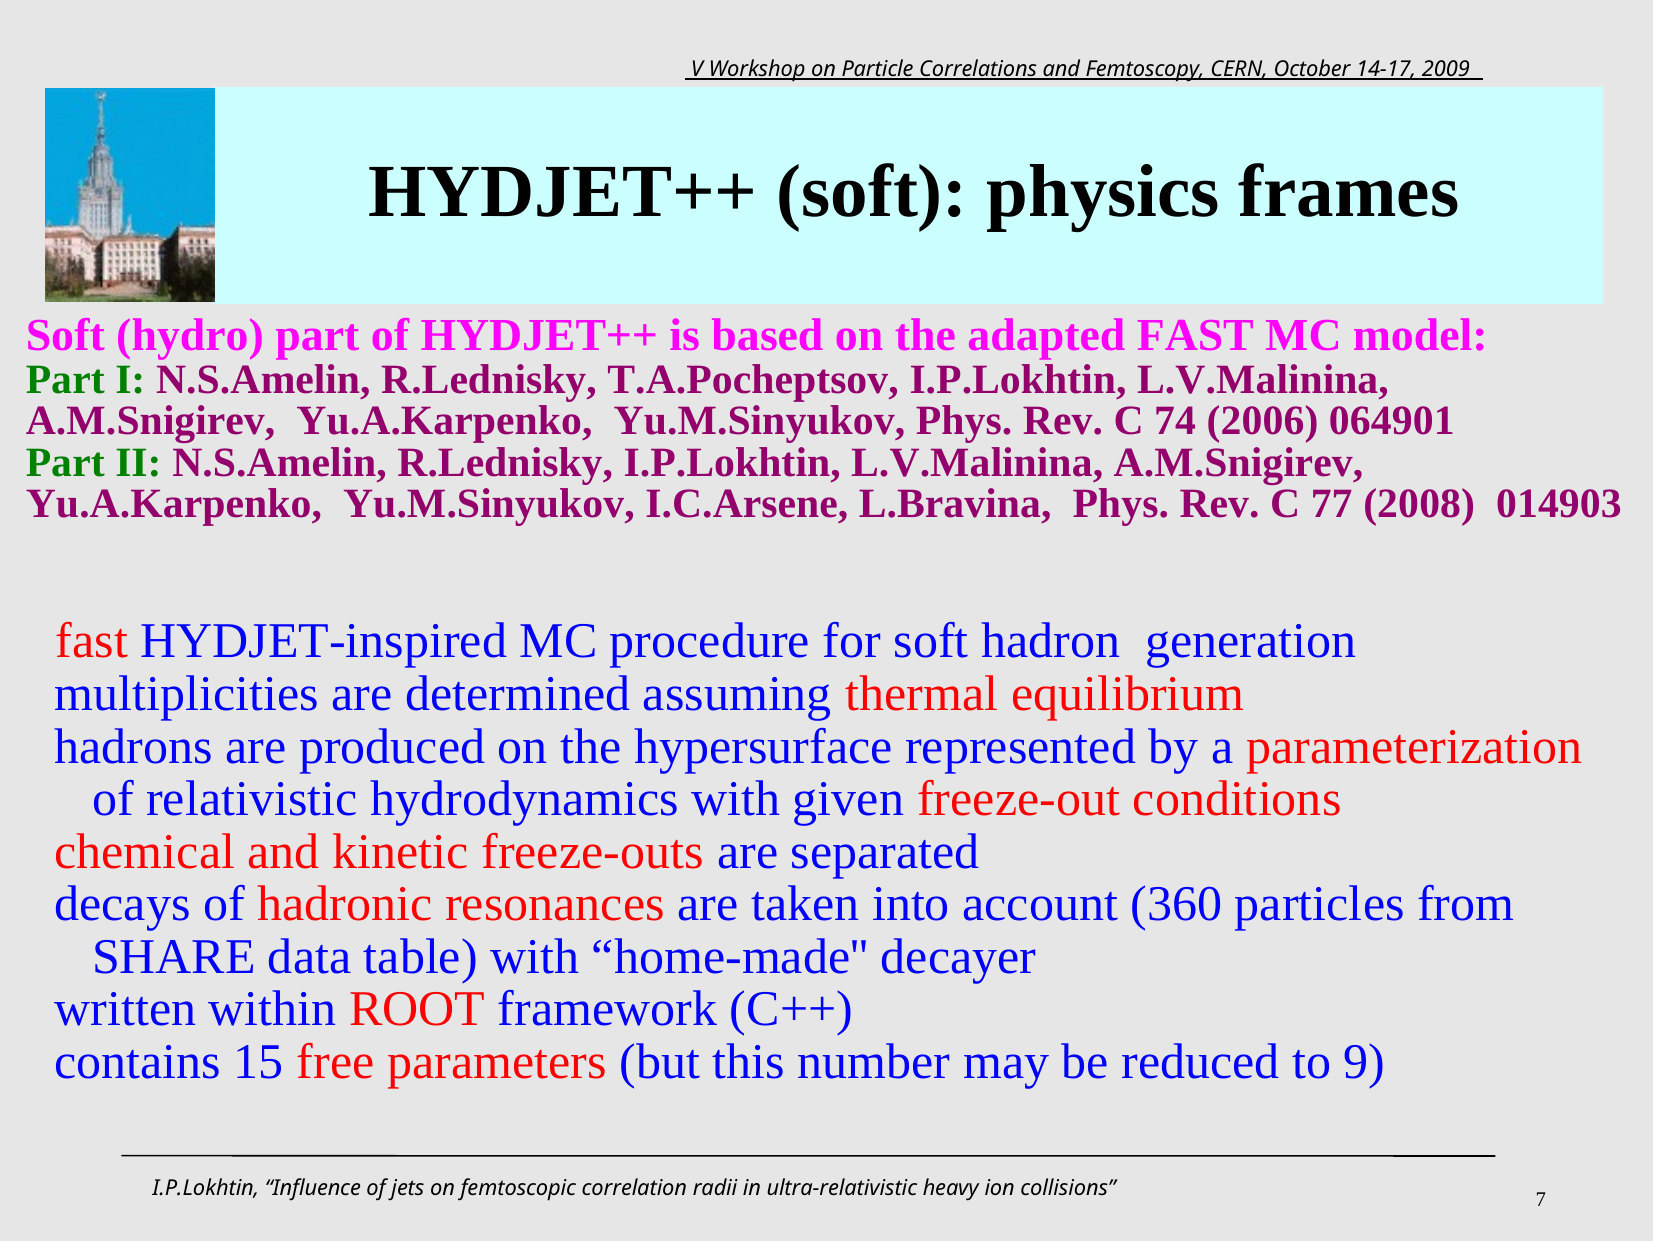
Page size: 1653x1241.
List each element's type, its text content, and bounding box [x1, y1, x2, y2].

text_box Soft (hydro) part of HYDJET++ is based on the adapted FAST MC model: Part I: N.S.Amelin, R.Lednisky, T.A.Pocheptsov, I.P.Lokhtin, L.V.Malinina, A.M.Snigirev, Yu.A.Karpenko, Yu.M.Sinyukov, Phys. Rev. C 74 (2006) 064901 Part II: N.S.Amelin, R.Lednisky, I.P.Lokhtin, L.V.Malinina, A.M.Snigirev, Yu.A.Karpenko, Yu.M.Sinyukov, I.C.Arsene, L.Bravina, Phys. Rev. C 77 (2008) 014903 [25, 314, 1640, 604]
title HYDJET++ (soft): physics frames [193, 69, 1653, 296]
subtitle fast HYDJET-inspired MC procedure for soft hadron generation multiplicities are determined assuming thermal equilibrium hadrons are produced on the hypersurface represented by a parameterization of relativistic hydrodynamics with given freeze-out conditions chemical and kinetic freeze-outs are separated decays of hadronic resonances are taken into account (360 particles from SHARE data table) with “home-made'' decayer written within ROOT framework (C++) contains 15 free parameters (but this number may be reduced to 9) [11, 523, 1621, 1178]
picture [45, 90, 215, 302]
